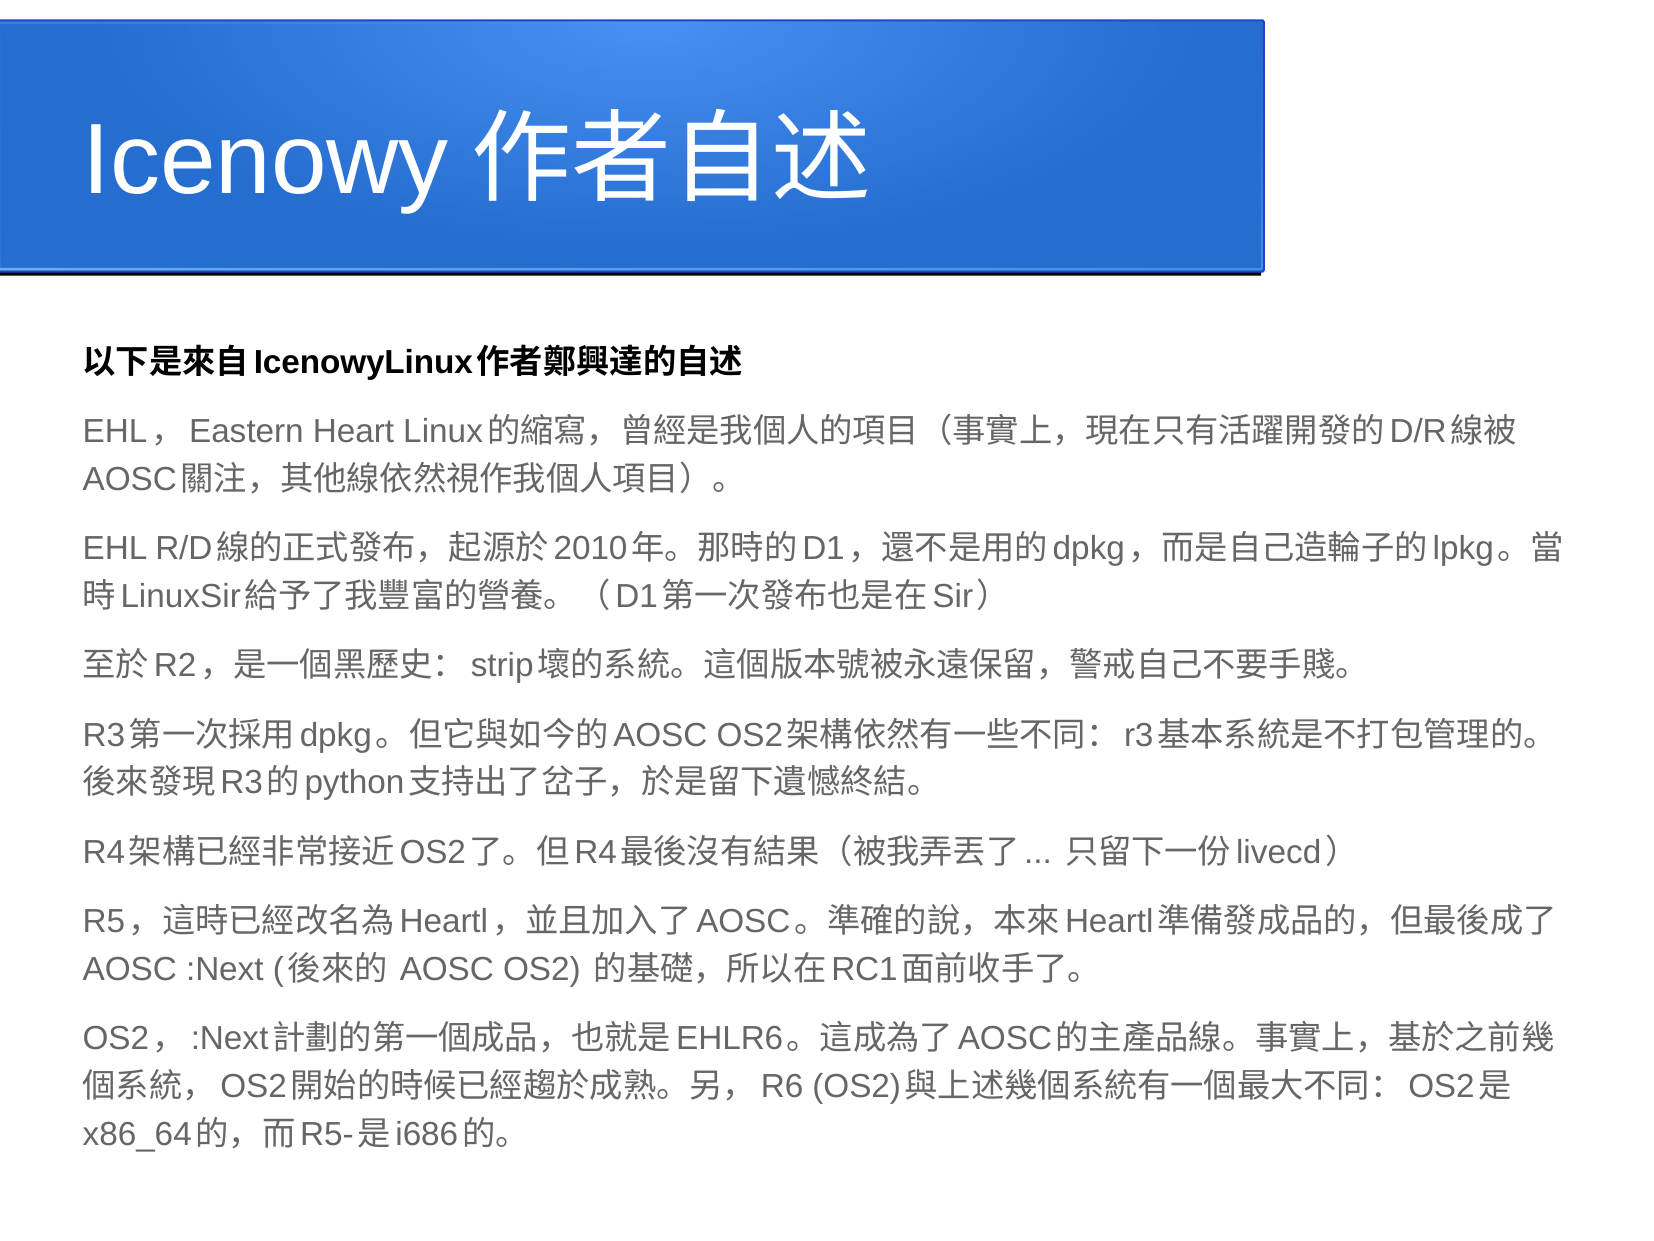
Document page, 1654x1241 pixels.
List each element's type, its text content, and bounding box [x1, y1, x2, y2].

title Icenowy作者自述 [82, 47, 1235, 252]
list 以下是來自IcenowyLinux作者鄭興達的自述 EHL，Eastern Heart Linux的縮寫，曾經是我個人的項目（事實上，現在只有活躍開發的D/R線被AOSC關注，其他線依然視作我個人項目）。 EHL R/D線的正式發布，起源於2010年。那時的D1，還不是用的dpkg，而是自己造輪子的lpkg。當時LinuxSir給予了我豐富的營養。（D1第一次發布也是在Sir） 至於R2，是一個黑歷史：strip壞的系統。這個版本號被永遠保留，警戒自己不要手賤。 R3第一次採用dpkg。但它與如今的AOSC OS2架構依然有一些不同：r3基本系統是不打包管理的。後來發現R3的python支持出了岔子，於是留下遺憾終結。 R4架構已經非常接近OS2了。但R4最後沒有結果（被我弄丟了... 只留下一份livecd） R5，這時已經改名為Heartl，並且加入了AOSC。準確的說，本來Heartl準備發成品的，但最後成了AOSC :Next (後來的 AOSC OS2) 的基礎，所以在RC1面前收手了。 OS2，:Next計劃的第一個成品，也就是EHLR6。這成為了AOSC的主產品線。事實上，基於之前幾個系統，OS2開始的時候已經趨於成熟。另，R6 (OS2)與上述幾個系統有一個最大不同：OS2是x86_64的，而R5-是i686的。 [82, 334, 1571, 1158]
